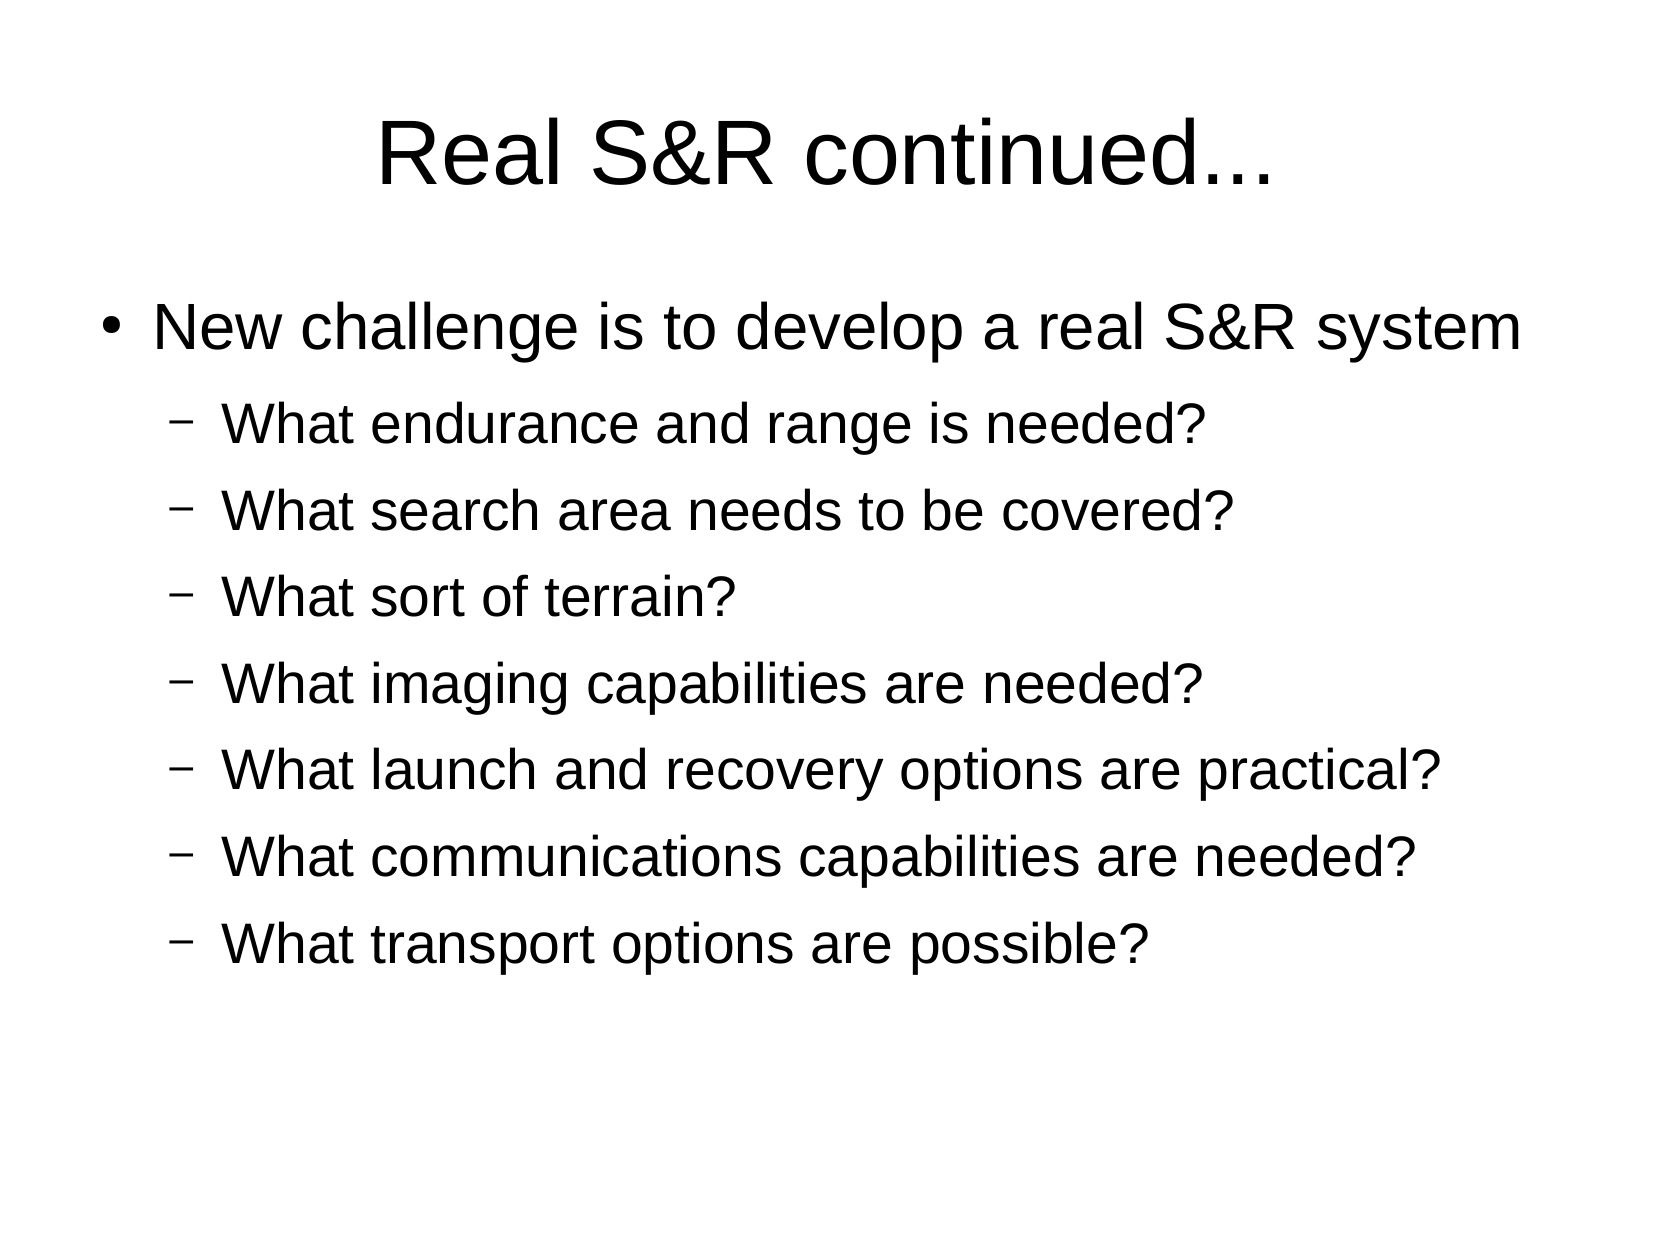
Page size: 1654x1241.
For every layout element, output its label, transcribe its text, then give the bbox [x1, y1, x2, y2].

title Real S&R continued... [82, 49, 1571, 257]
list New challenge is to develop a real S&R system What endurance and range is needed? What search area needs to be covered? What sort of terrain? What imaging capabilities are needed? What launch and recovery options are practical? What communications capabilities are needed? What transport options are possible? [82, 290, 1538, 1010]
